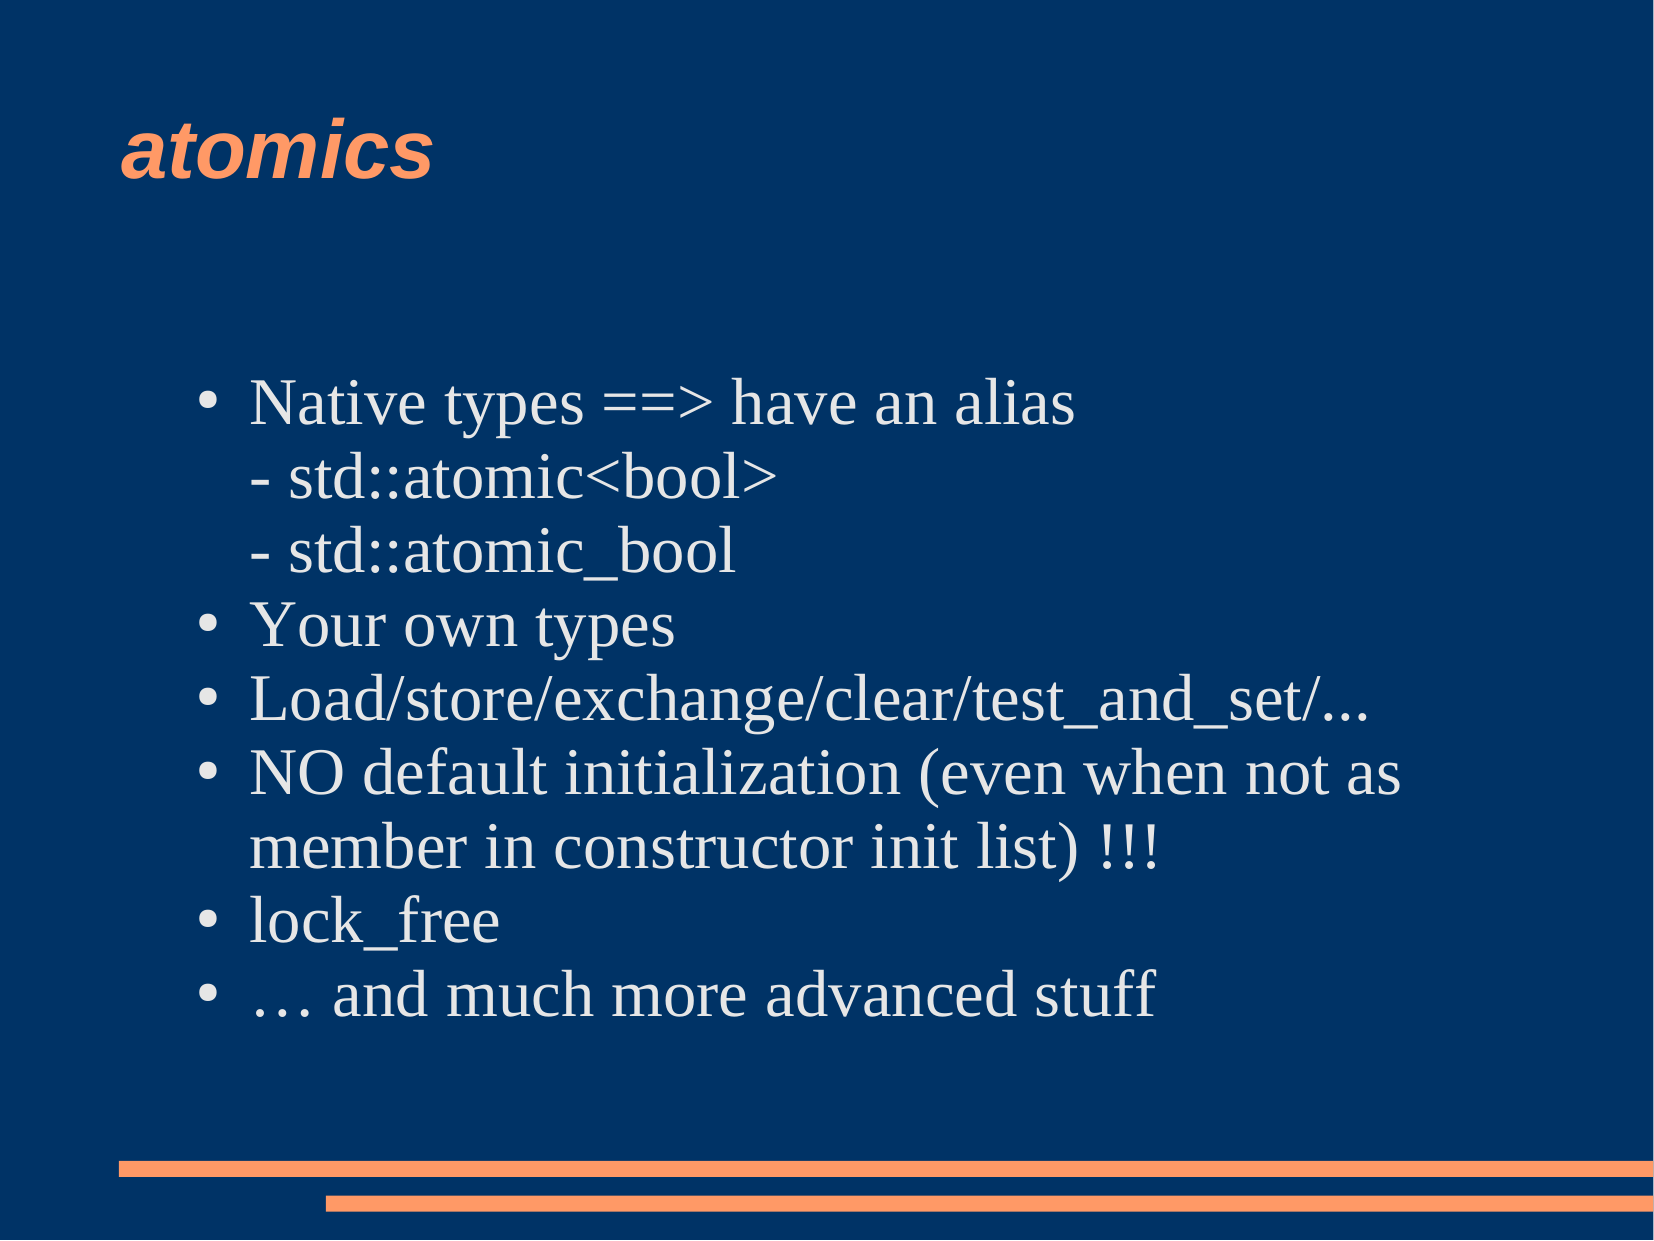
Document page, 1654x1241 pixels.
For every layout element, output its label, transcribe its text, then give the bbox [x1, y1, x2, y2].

title atomics [121, 46, 1534, 254]
list Native types ==> have an alias - std::atomic<bool> - std::atomic_bool Your own types Load/store/exchange/clear/test_and_set/... NO default initialization (even when not as member in constructor init list) !!! lock_free … and much more advanced stuff [178, 364, 1570, 1147]
